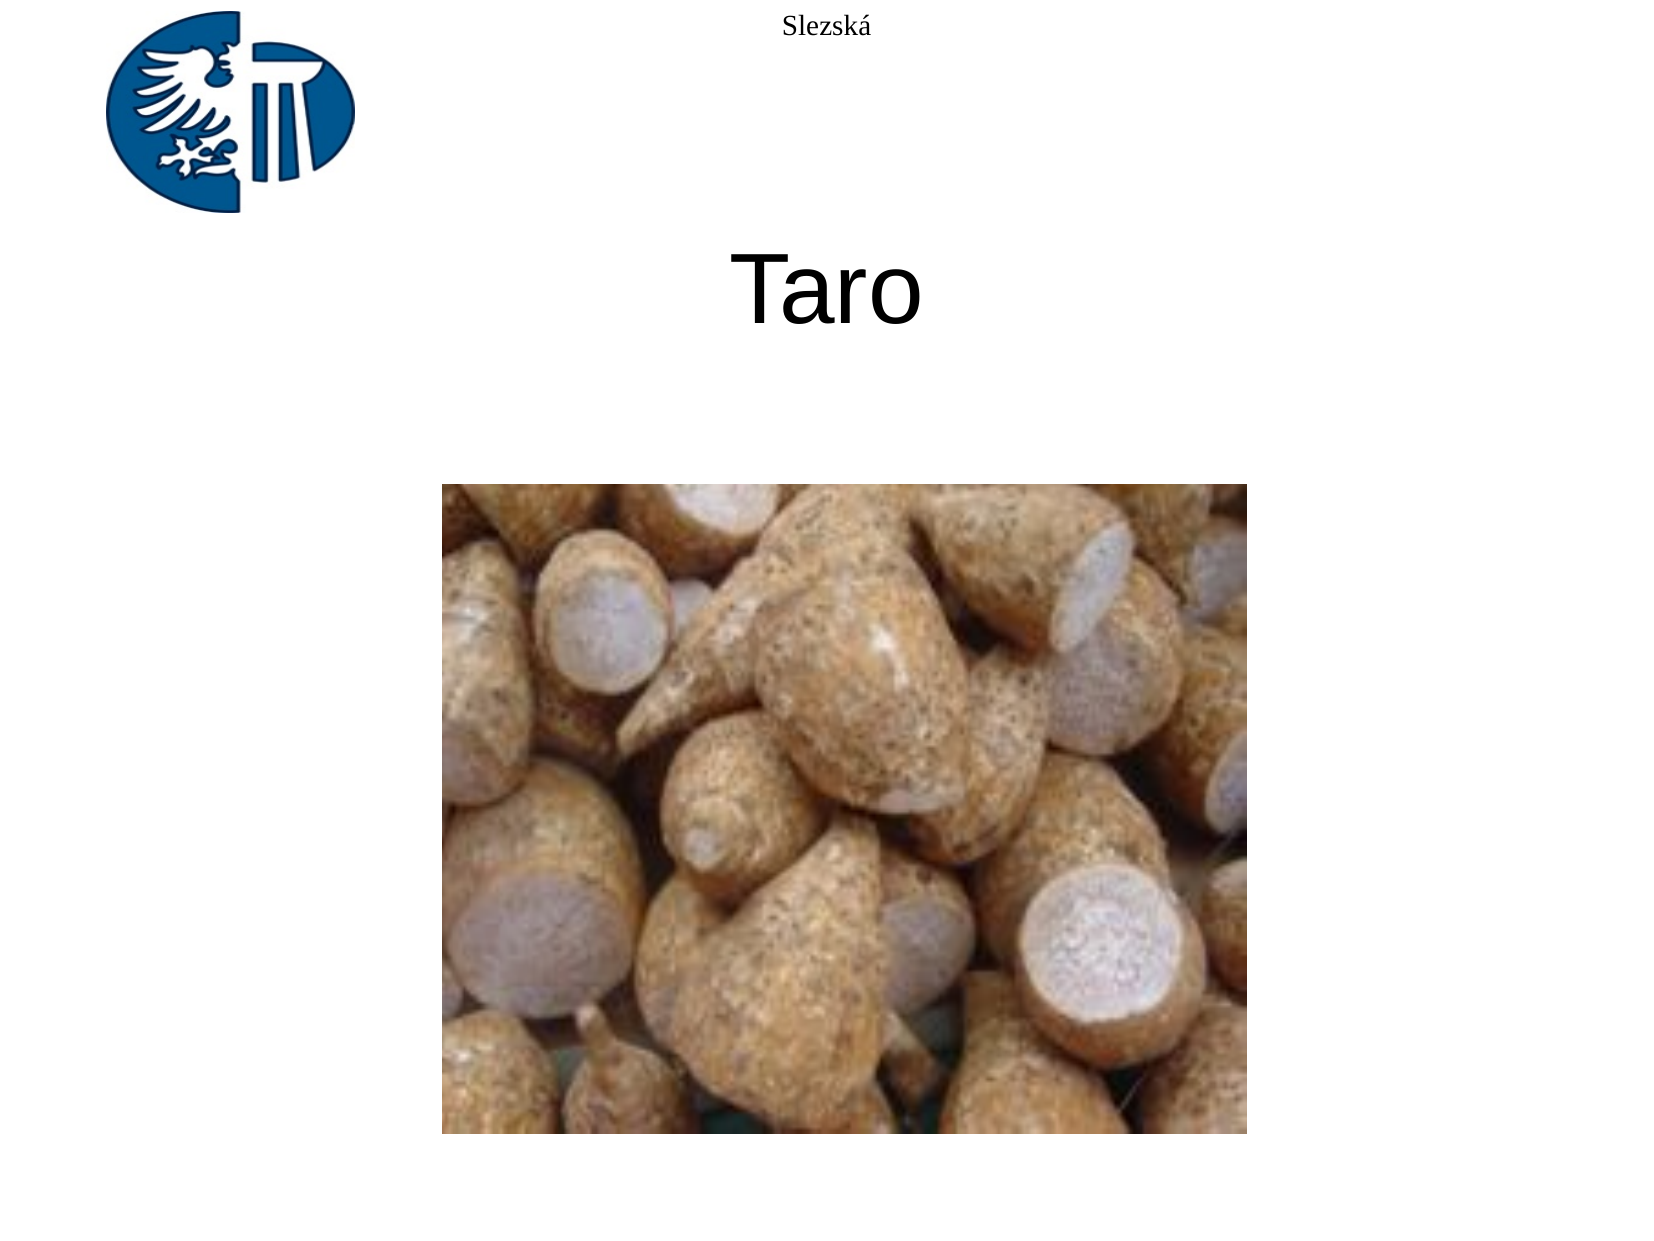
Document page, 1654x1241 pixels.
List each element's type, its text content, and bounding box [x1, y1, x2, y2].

title Taro [82, 124, 1571, 455]
picture [106, 11, 355, 124]
picture [442, 484, 1247, 1134]
